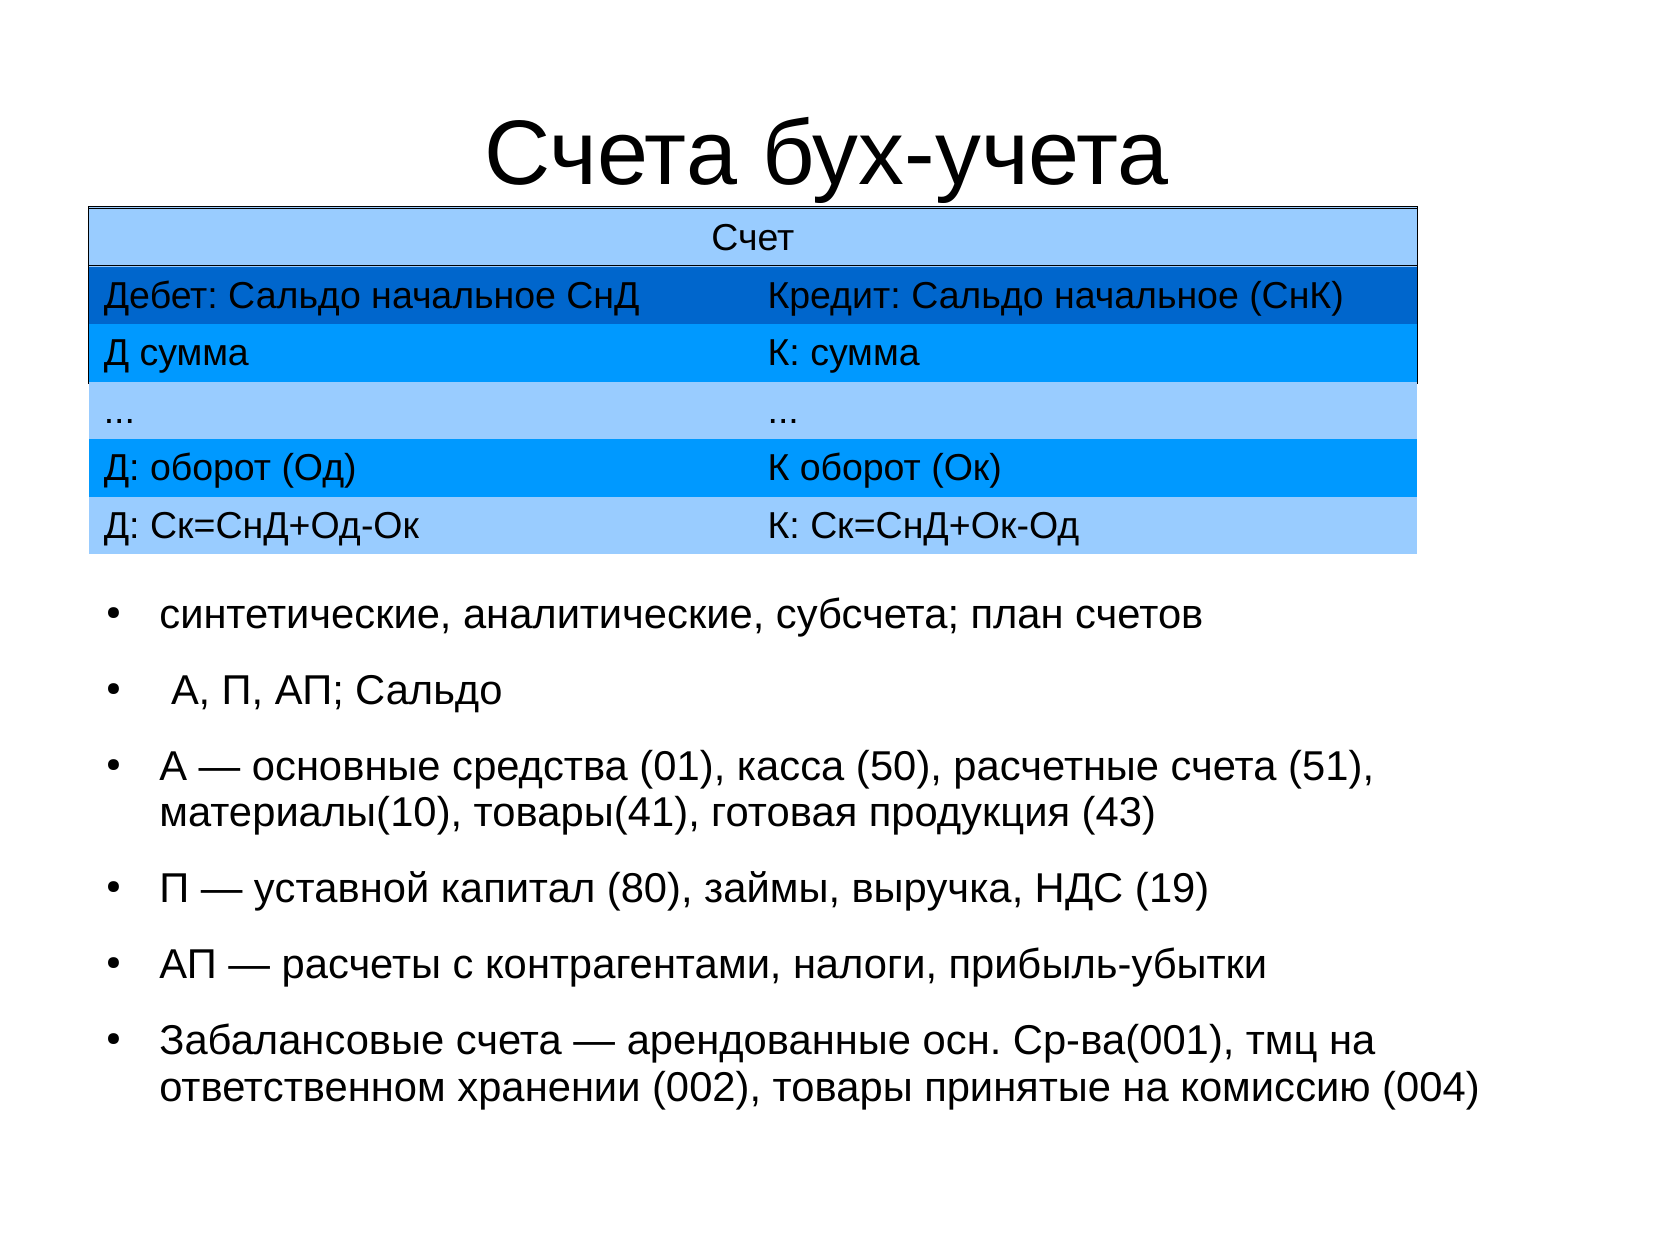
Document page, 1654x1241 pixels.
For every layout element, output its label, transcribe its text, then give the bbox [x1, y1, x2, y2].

text_box [88, 266, 1418, 384]
title Счета бух-учета [82, 49, 1571, 257]
table_cell К: сумма [753, 324, 1417, 382]
text_box Счет [88, 208, 1418, 266]
list синтетические, аналитические, субсчета; план счетов А, П, АП; Сальдо А — основные средства (01), касса (50), расчетные счета (51), материалы(10), товары(41), готовая продукция (43) П — уставной капитал (80), займы, выручка, НДС (19) АП — расчеты с контрагентами, налоги, прибыль-убытки Забалансовые счета — арендованные осн. Ср-ва(001), тмц на ответственном хранении (002), товары принятые на комиссию (004) [88, 590, 1577, 1123]
table_cell К оборот (Ок) [753, 439, 1417, 497]
table_cell Д: оборот (Од) [89, 439, 753, 497]
table_cell ... [753, 382, 1417, 439]
table_cell К: Ск=СнД+Ок-Од [753, 497, 1417, 554]
table_header Дебет: Сальдо начальное СнД [89, 267, 753, 324]
table_cell Д сумма [89, 324, 753, 382]
table_header Кредит: Сальдо начальное (СнК) [753, 267, 1417, 324]
table_cell Д: Ск=СнД+Од-Ок [89, 497, 753, 554]
table_cell ... [89, 382, 753, 439]
